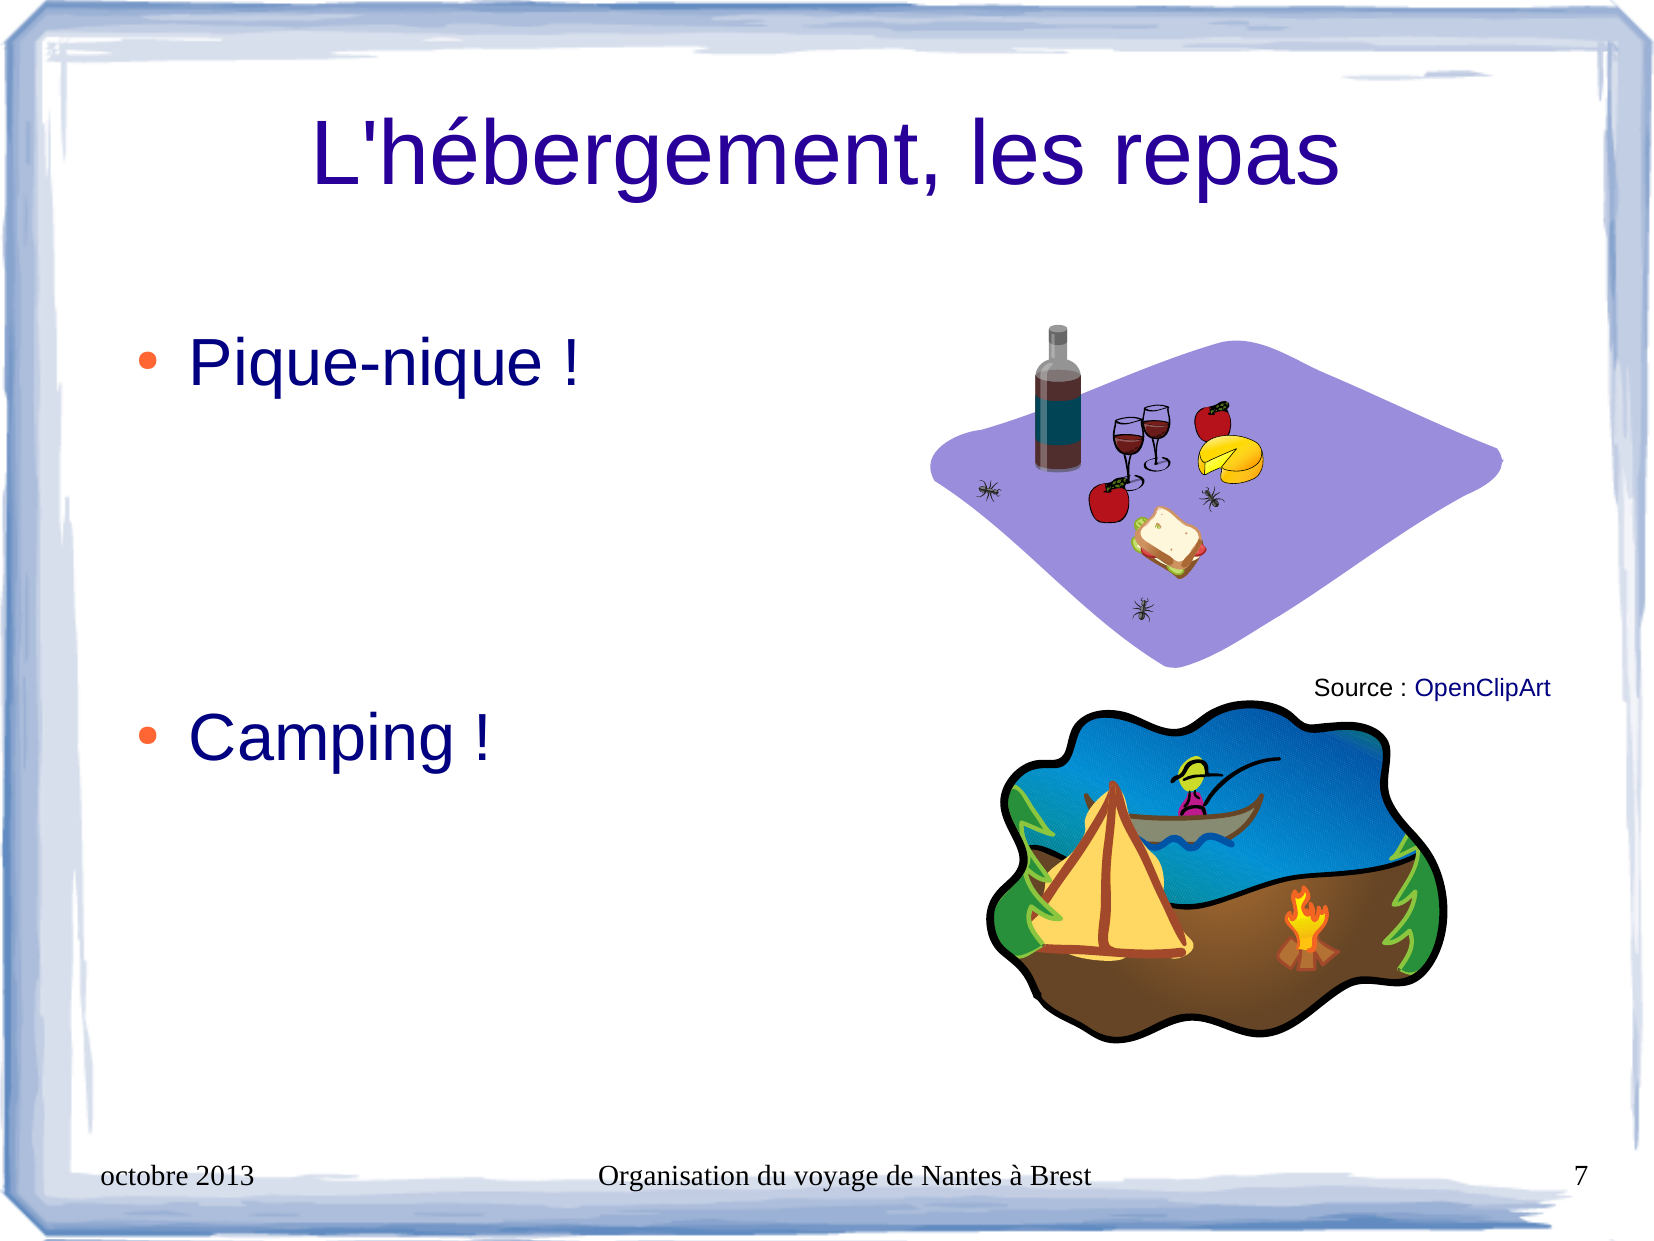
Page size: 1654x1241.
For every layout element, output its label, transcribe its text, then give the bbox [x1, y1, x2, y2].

title L'hébergement, les repas [82, 49, 1571, 257]
list Pique-nique ! [118, 324, 827, 668]
text_box Source : OpenClipArt [1299, 665, 1571, 709]
picture [0, 0, 1654, 1241]
list Camping ! [118, 700, 827, 1044]
